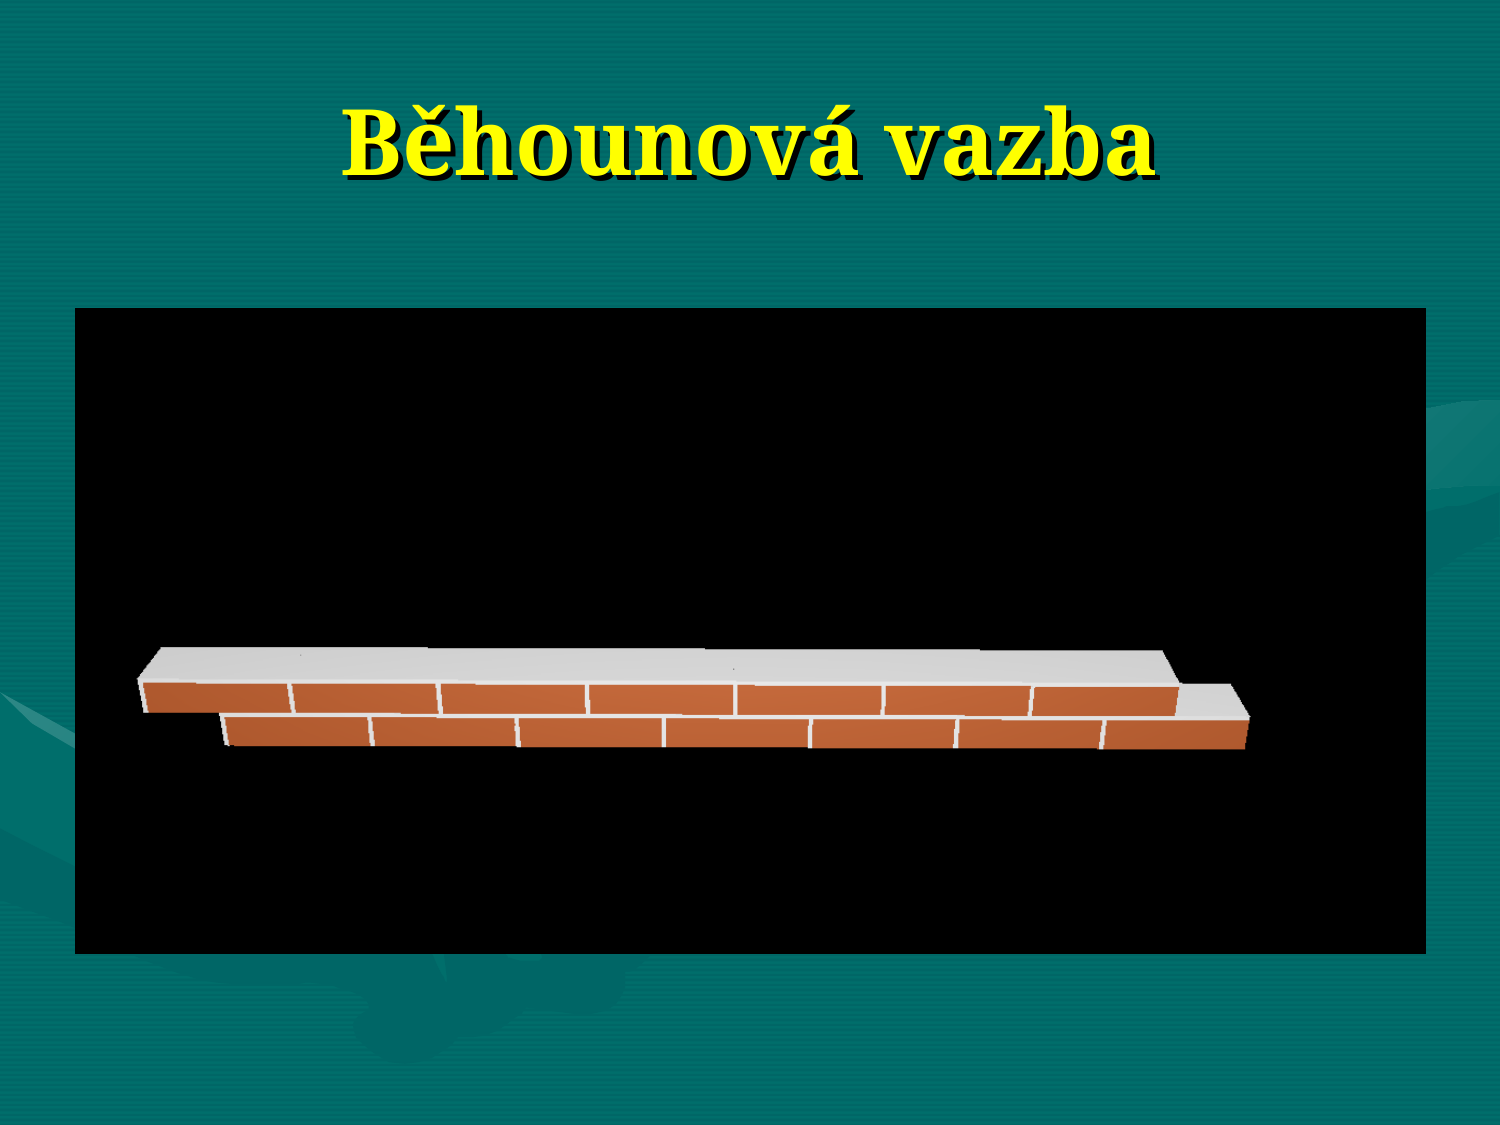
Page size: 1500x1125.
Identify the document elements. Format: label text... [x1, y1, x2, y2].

title Běhounová vazba [75, 45, 1426, 233]
picture [75, 308, 1426, 954]
